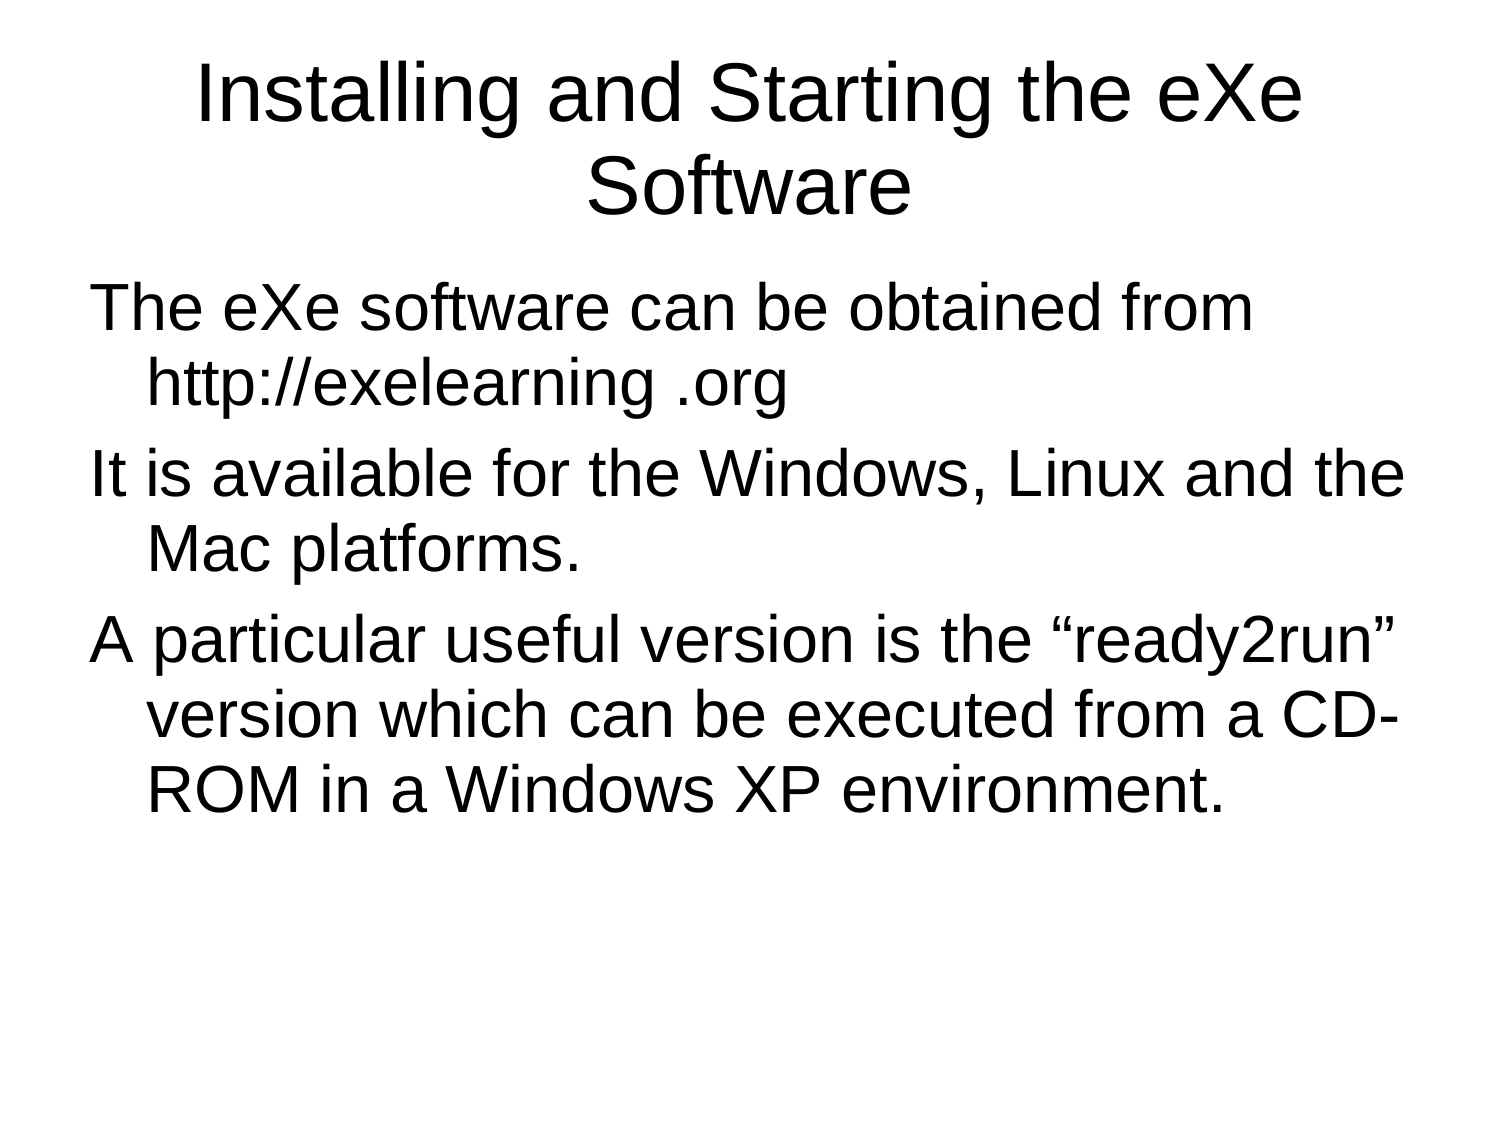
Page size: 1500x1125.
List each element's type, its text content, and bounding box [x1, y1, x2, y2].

list The eXe software can be obtained from http://exelearning .org It is available for the Windows, Linux and the Mac platforms. A particular useful version is the “ready2run” version which can be executed from a CD-ROM in a Windows XP environment. [75, 262, 1426, 1006]
title Installing and Starting the eXe Software [75, 38, 1426, 240]
